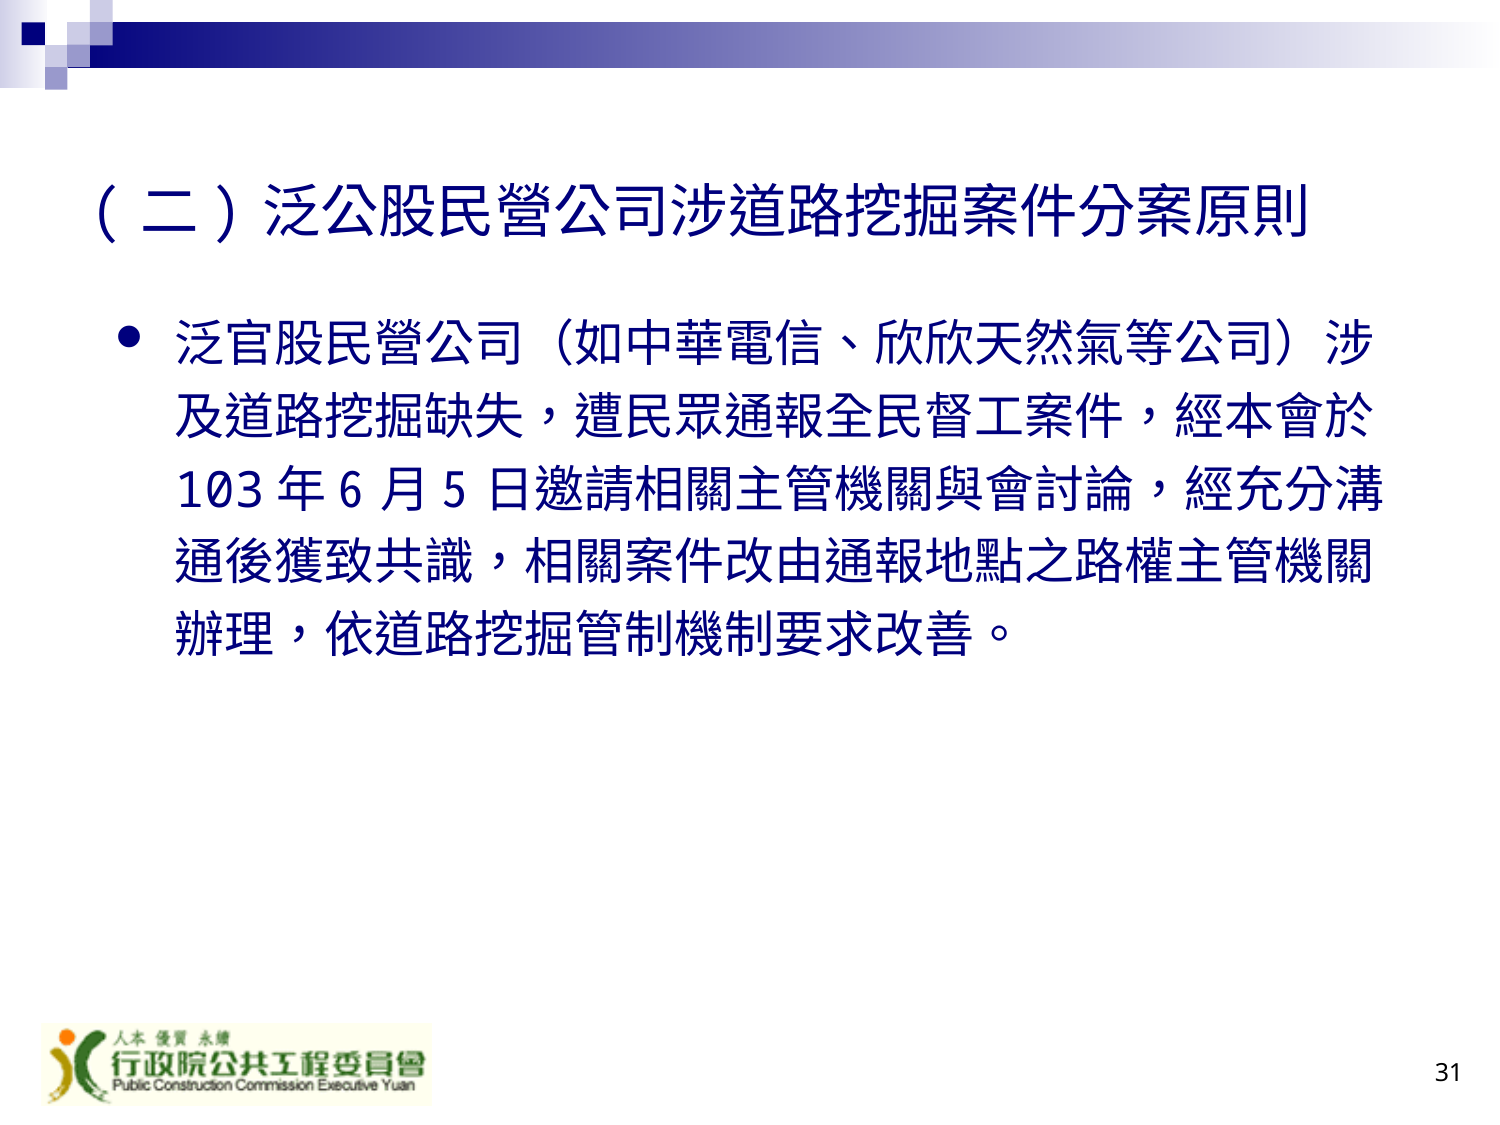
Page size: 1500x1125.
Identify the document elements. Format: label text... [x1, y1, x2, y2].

list 泛官股民營公司（如中華電信、欣欣天然氣等公司）涉及道路挖掘缺失，遭民眾通報全民督工案件，經本會於103年6月5日邀請相關主管機關與會討論，經充分溝通後獲致共識，相關案件改由通報地點之路權主管機關辦理，依道路挖掘管制機制要求改善。 [100, 290, 1430, 1020]
text_box <編號> [1128, 1023, 1479, 1099]
title (二)泛公股民營公司涉道路挖掘案件分案原則 [76, 148, 1447, 252]
picture [41, 1023, 432, 1106]
